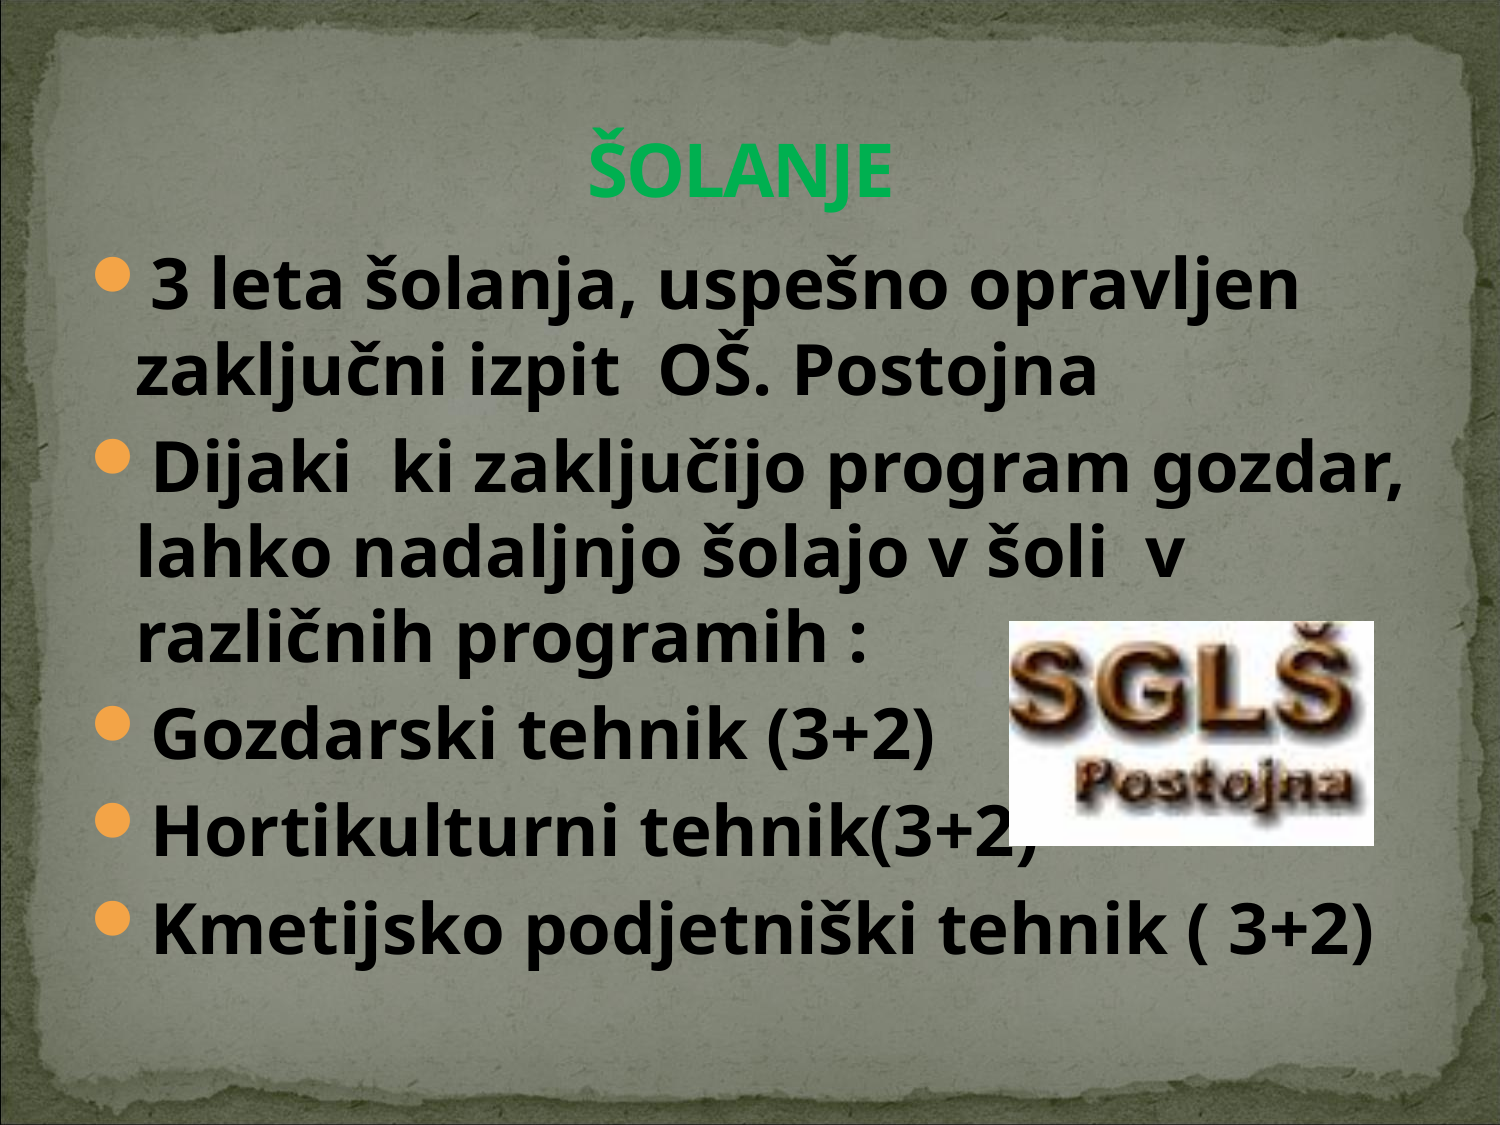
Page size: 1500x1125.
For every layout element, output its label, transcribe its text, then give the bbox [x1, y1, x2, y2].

picture [0, 0, 1500, 1125]
list 3 leta šolanja, uspešno opravljen zaključni izpit OŠ. Postojna Dijaki ki zaključijo program gozdar, lahko nadaljnjo šolajo v šoli v različnih programih : Gozdarski tehnik (3+2) Hortikulturni tehnik(3+2) Kmetijsko podjetniški tehnik ( 3+2) [75, 231, 1425, 1000]
title ŠOLANJE [75, 24, 1425, 220]
